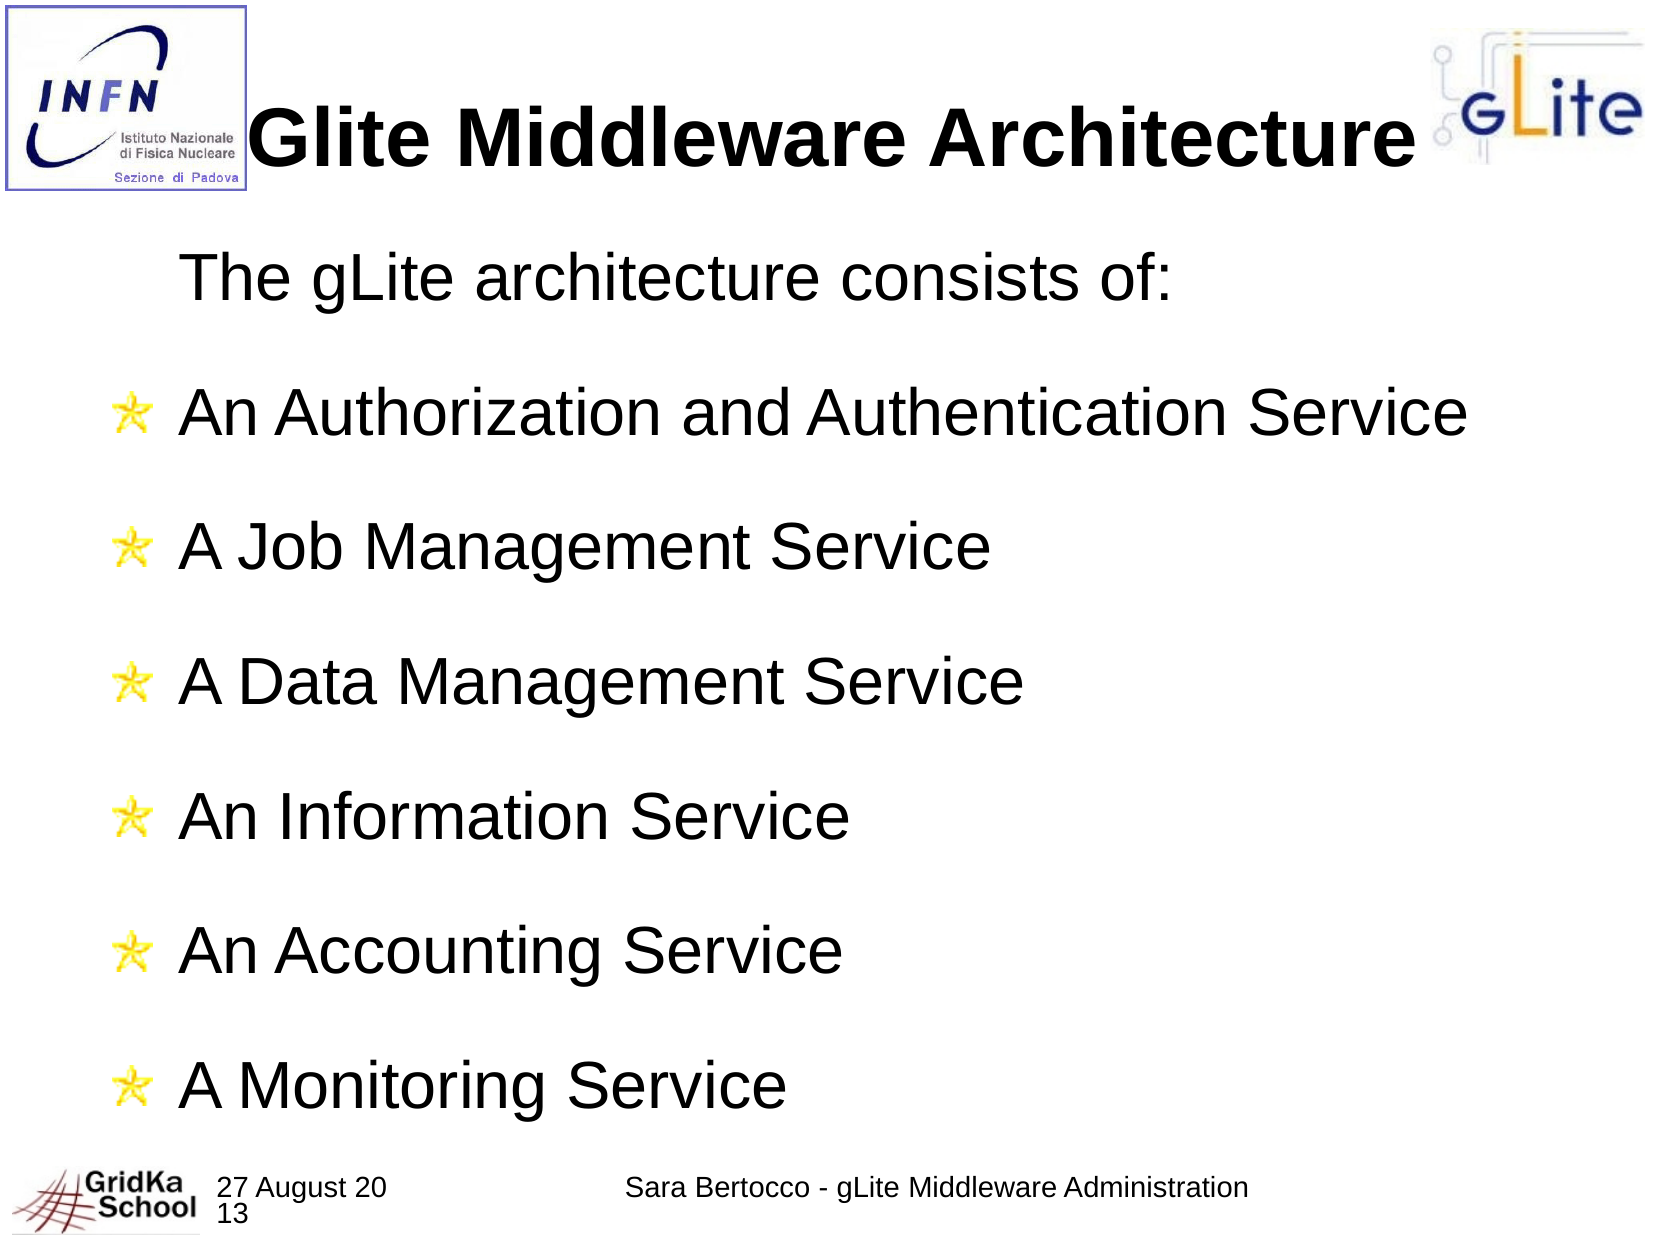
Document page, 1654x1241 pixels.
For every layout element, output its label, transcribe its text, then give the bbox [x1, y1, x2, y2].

picture [12, 1166, 200, 1235]
title Glite Middleware Architecture [21, 25, 1645, 251]
picture [1430, 28, 1645, 165]
text_box The gLite architecture consists of: An Authorization and Authentication Service A Job Management Service A Data Management Service An Information Service An Accounting Service A Monitoring Service [91, 232, 1570, 1131]
picture [5, 5, 247, 191]
